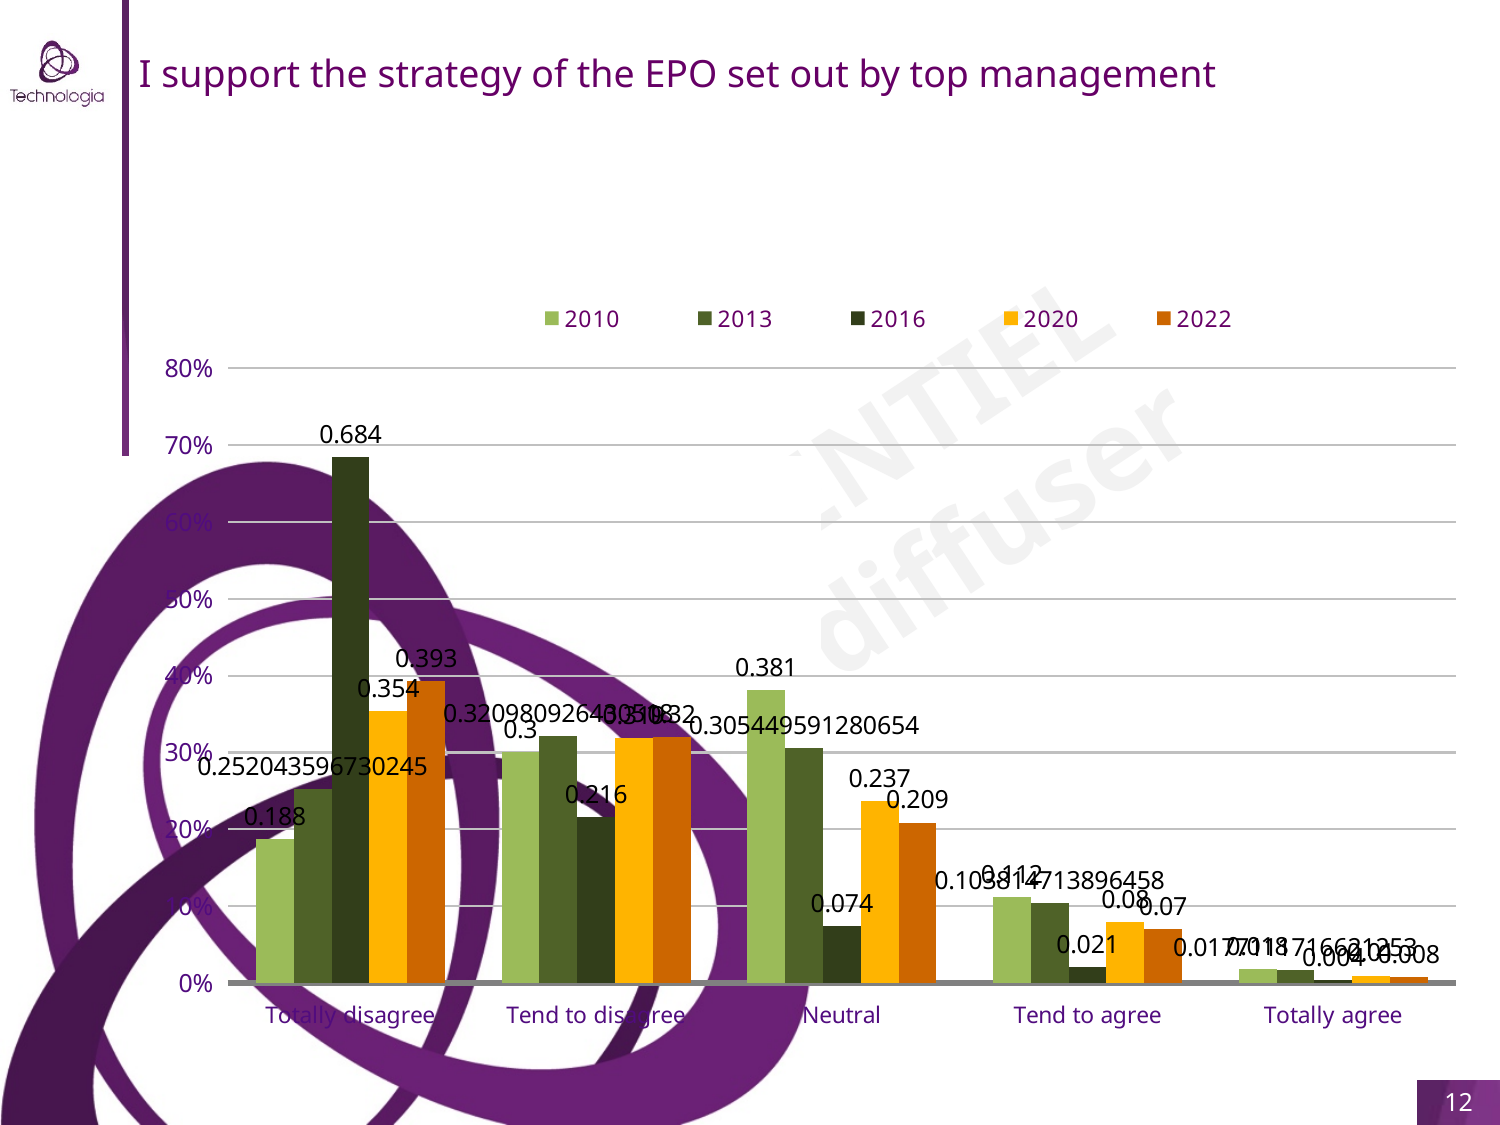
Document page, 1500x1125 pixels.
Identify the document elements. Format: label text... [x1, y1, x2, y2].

title I support the strategy of the EPO set out by top management [123, 42, 1282, 185]
picture [0, 33, 113, 114]
picture [0, 0, 821, 1125]
chart [123, 215, 1460, 1083]
picture [1417, 1080, 1500, 1125]
